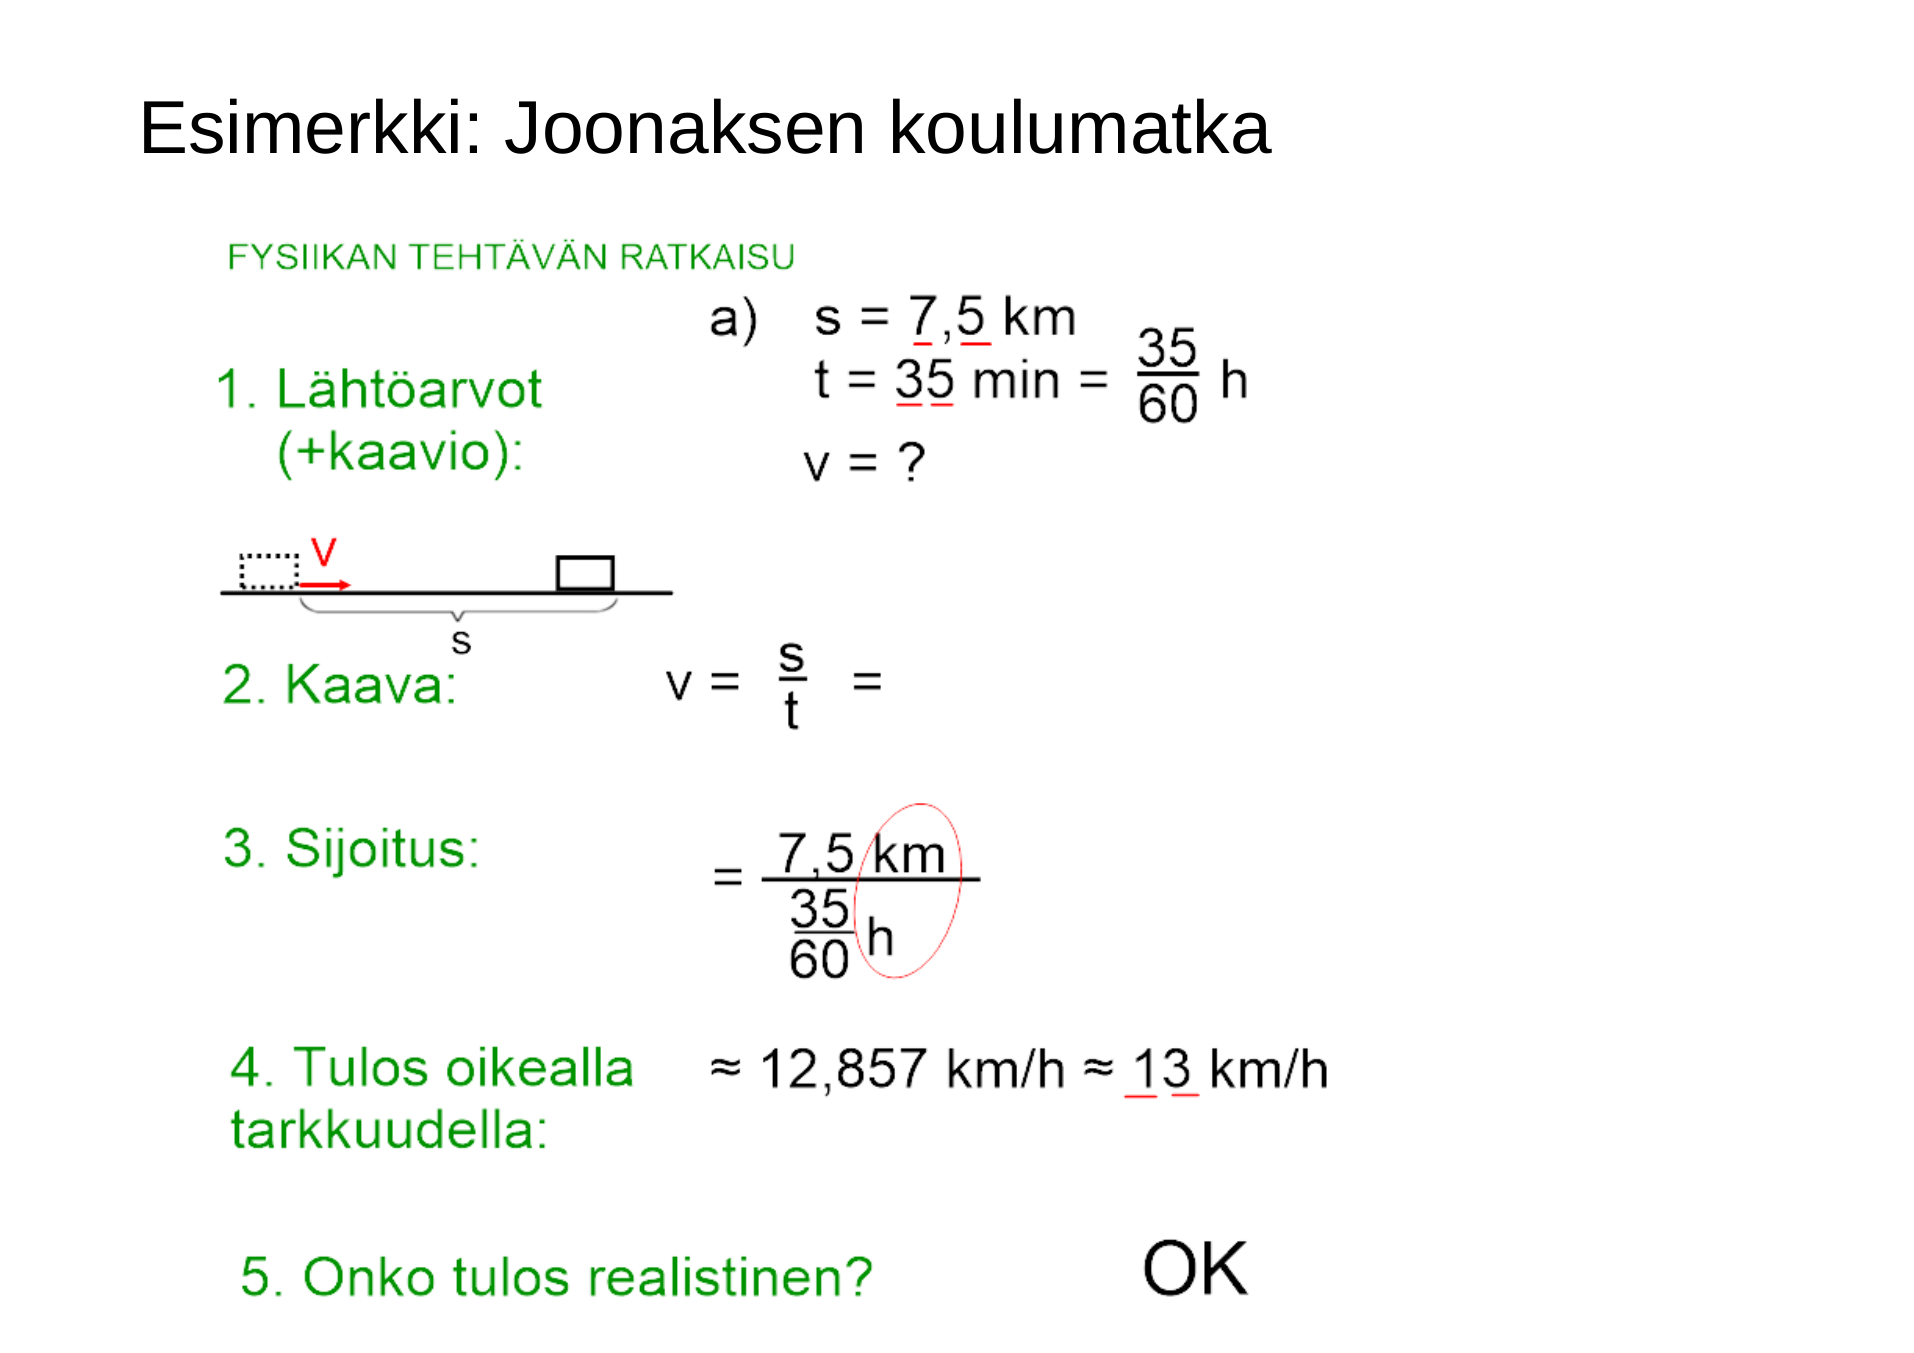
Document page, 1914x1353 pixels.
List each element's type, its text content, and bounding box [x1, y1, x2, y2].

picture [141, 188, 1430, 1335]
text_box Esimerkki: Joonaksen koulumatka [123, 78, 1288, 178]
